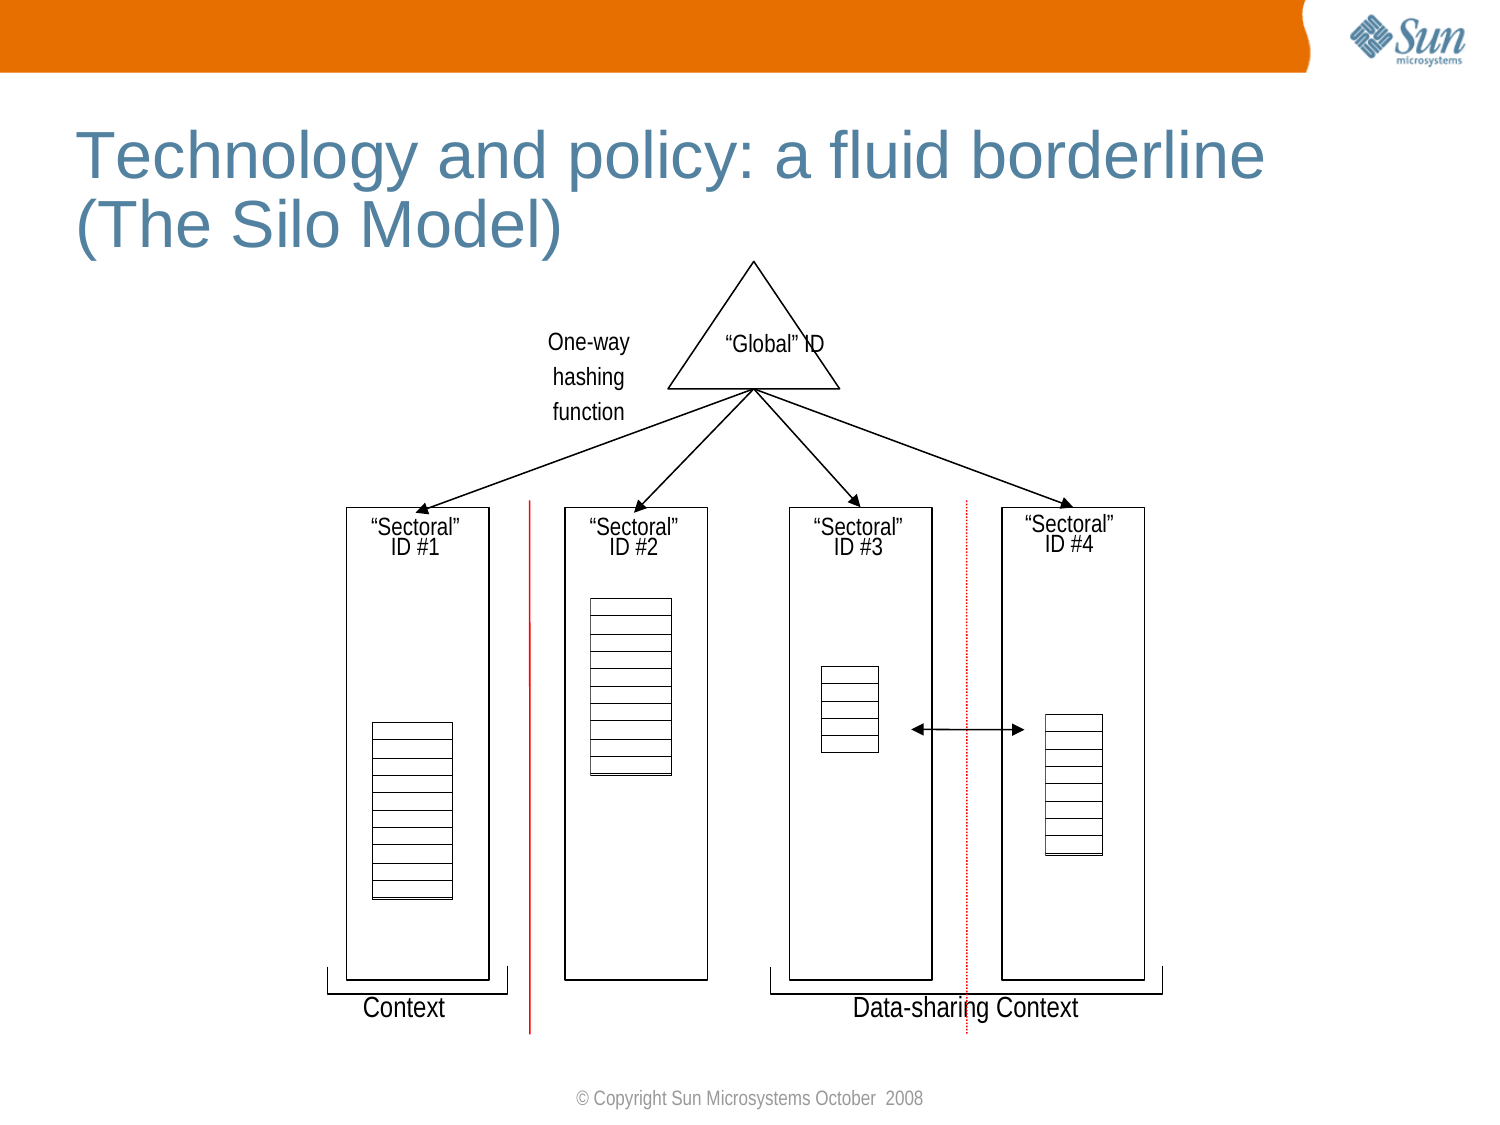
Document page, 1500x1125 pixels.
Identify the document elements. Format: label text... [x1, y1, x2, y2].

picture [0, 0, 1500, 75]
text_box Context [348, 992, 461, 1031]
text_box “Global” ID [667, 261, 840, 389]
text_box “Sectoral” ID #2 [569, 512, 699, 568]
text_box Data-sharing Context [838, 992, 1094, 1031]
title Technology and policy: a fluid borderline (The Silo Model) [75, 122, 1438, 270]
text_box “Sectoral” ID #4 [1005, 509, 1134, 564]
picture [820, 666, 881, 754]
picture [1045, 713, 1106, 859]
text_box “Sectoral” ID #1 [351, 512, 480, 568]
picture [371, 721, 454, 901]
text_box One-way hashing function [524, 327, 654, 432]
text_box “Sectoral” ID #3 [794, 512, 923, 568]
picture [590, 597, 673, 777]
